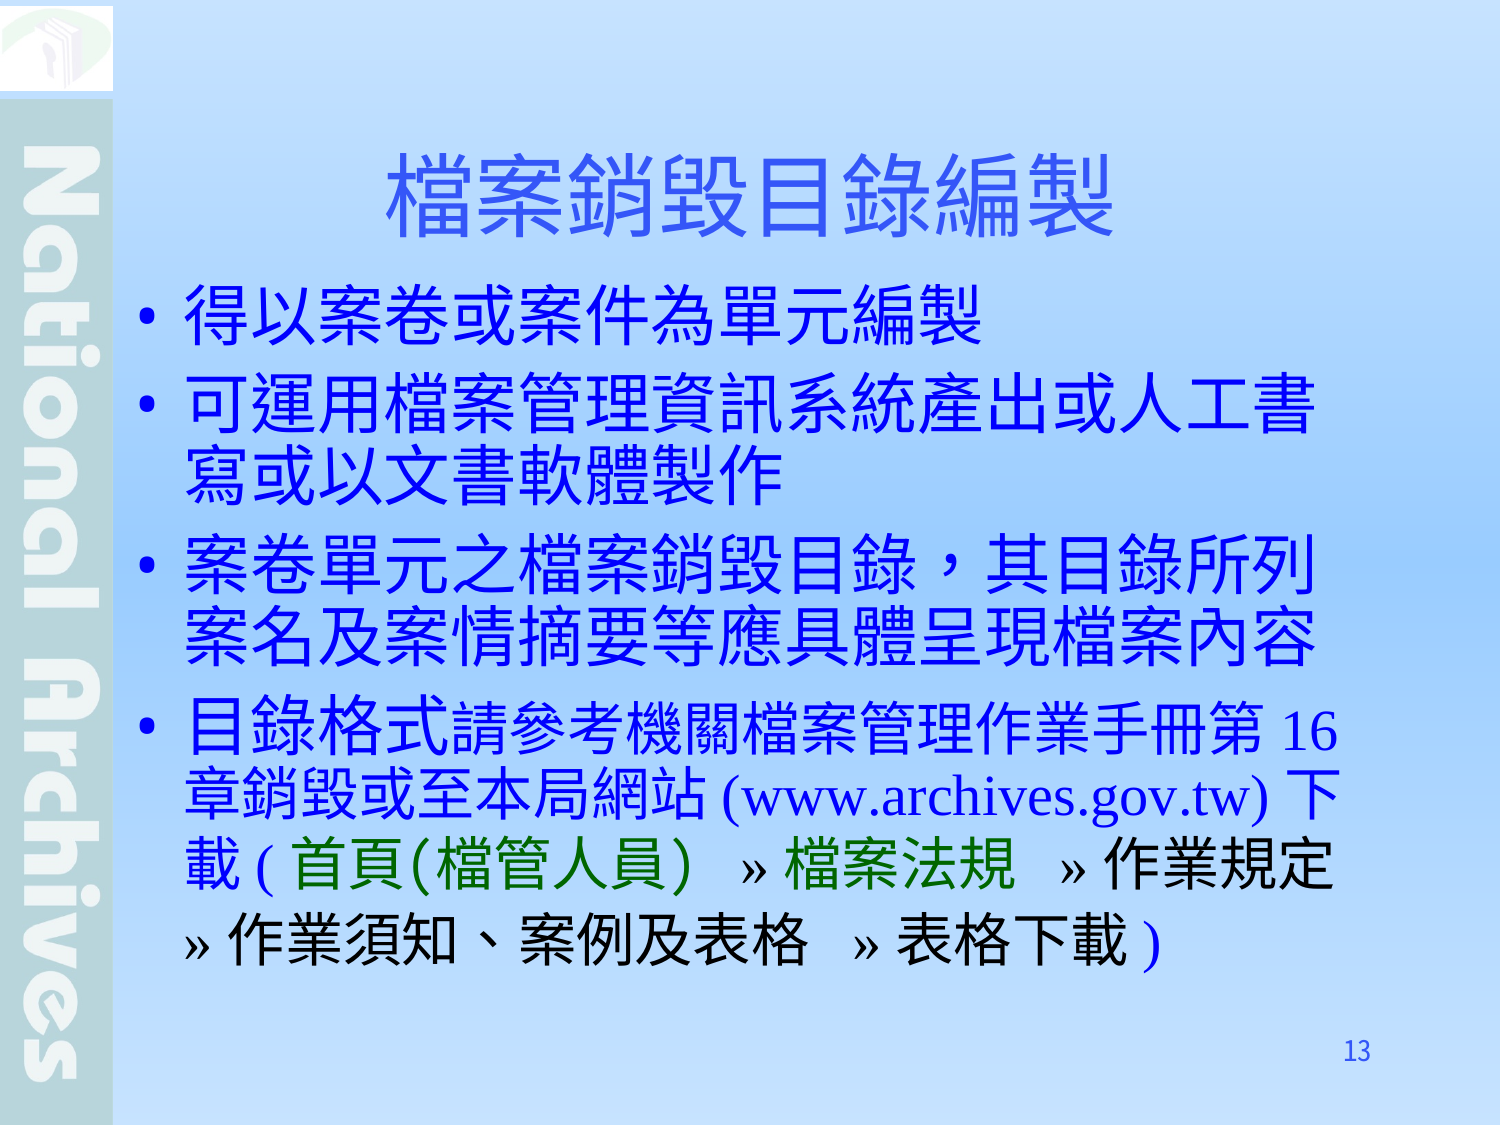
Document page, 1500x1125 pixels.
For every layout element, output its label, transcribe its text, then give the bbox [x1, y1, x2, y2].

picture [0, 6, 113, 91]
text_box <編號> [1074, 1026, 1388, 1101]
picture [0, 99, 113, 1125]
list 得以案卷或案件為單元編製 可運用檔案管理資訊系統產出或人工書寫或以文書軟體製作 案卷單元之檔案銷毀目錄，其目錄所列案名及案情摘要等應具體呈現檔案內容 目錄格式請參考機關檔案管理作業手冊第16章銷毀或至本局網站(www.archives.gov.tw)下載(首頁(檔管人員) »檔案法規 »作業規定 »作業須知、案例及表格 »表格下載) [112, 275, 1388, 1026]
title 檔案銷毀目錄編製 [112, 99, 1388, 275]
